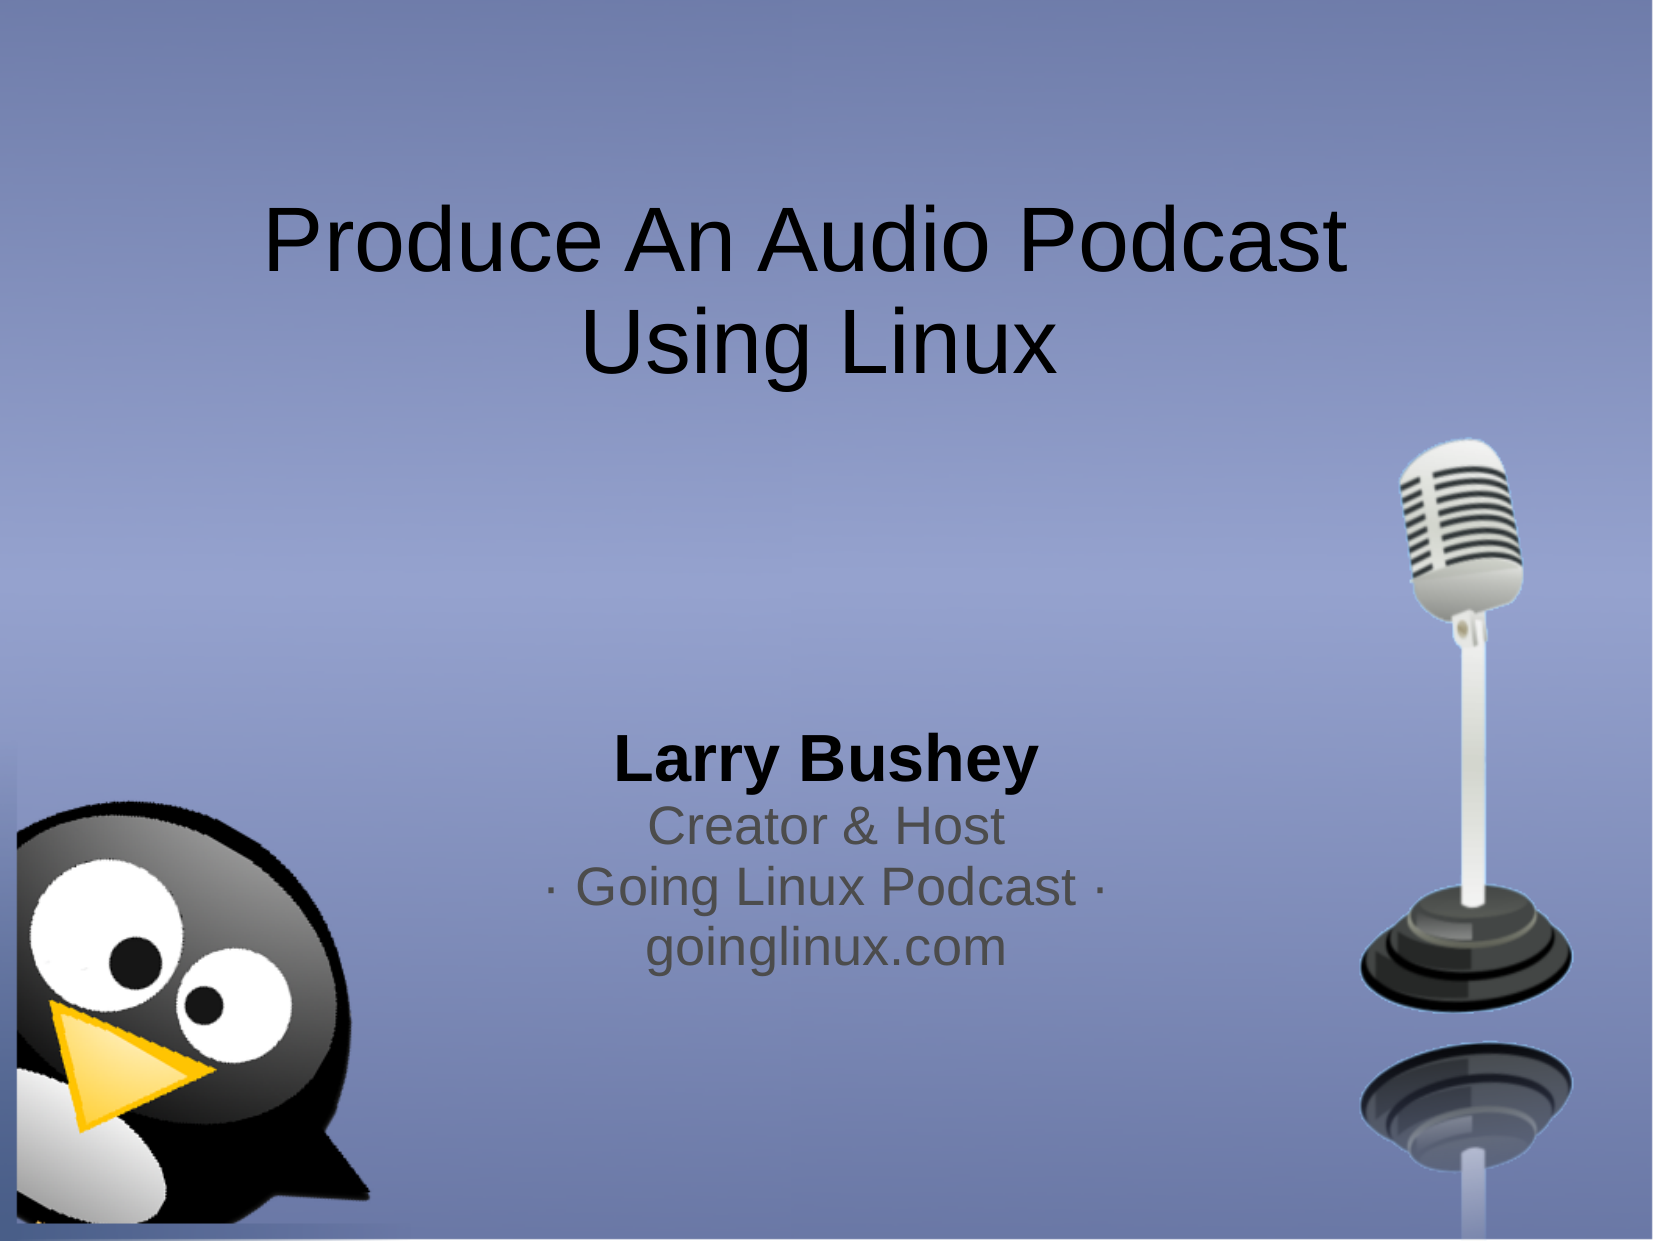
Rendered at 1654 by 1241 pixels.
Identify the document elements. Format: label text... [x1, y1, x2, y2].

picture [0, 0, 1654, 1241]
subtitle Larry Bushey Creator & Host · Going Linux Podcast · goinglinux.com [82, 395, 1312, 1109]
title Produce An Audio Podcast Using Linux [75, 187, 1564, 395]
